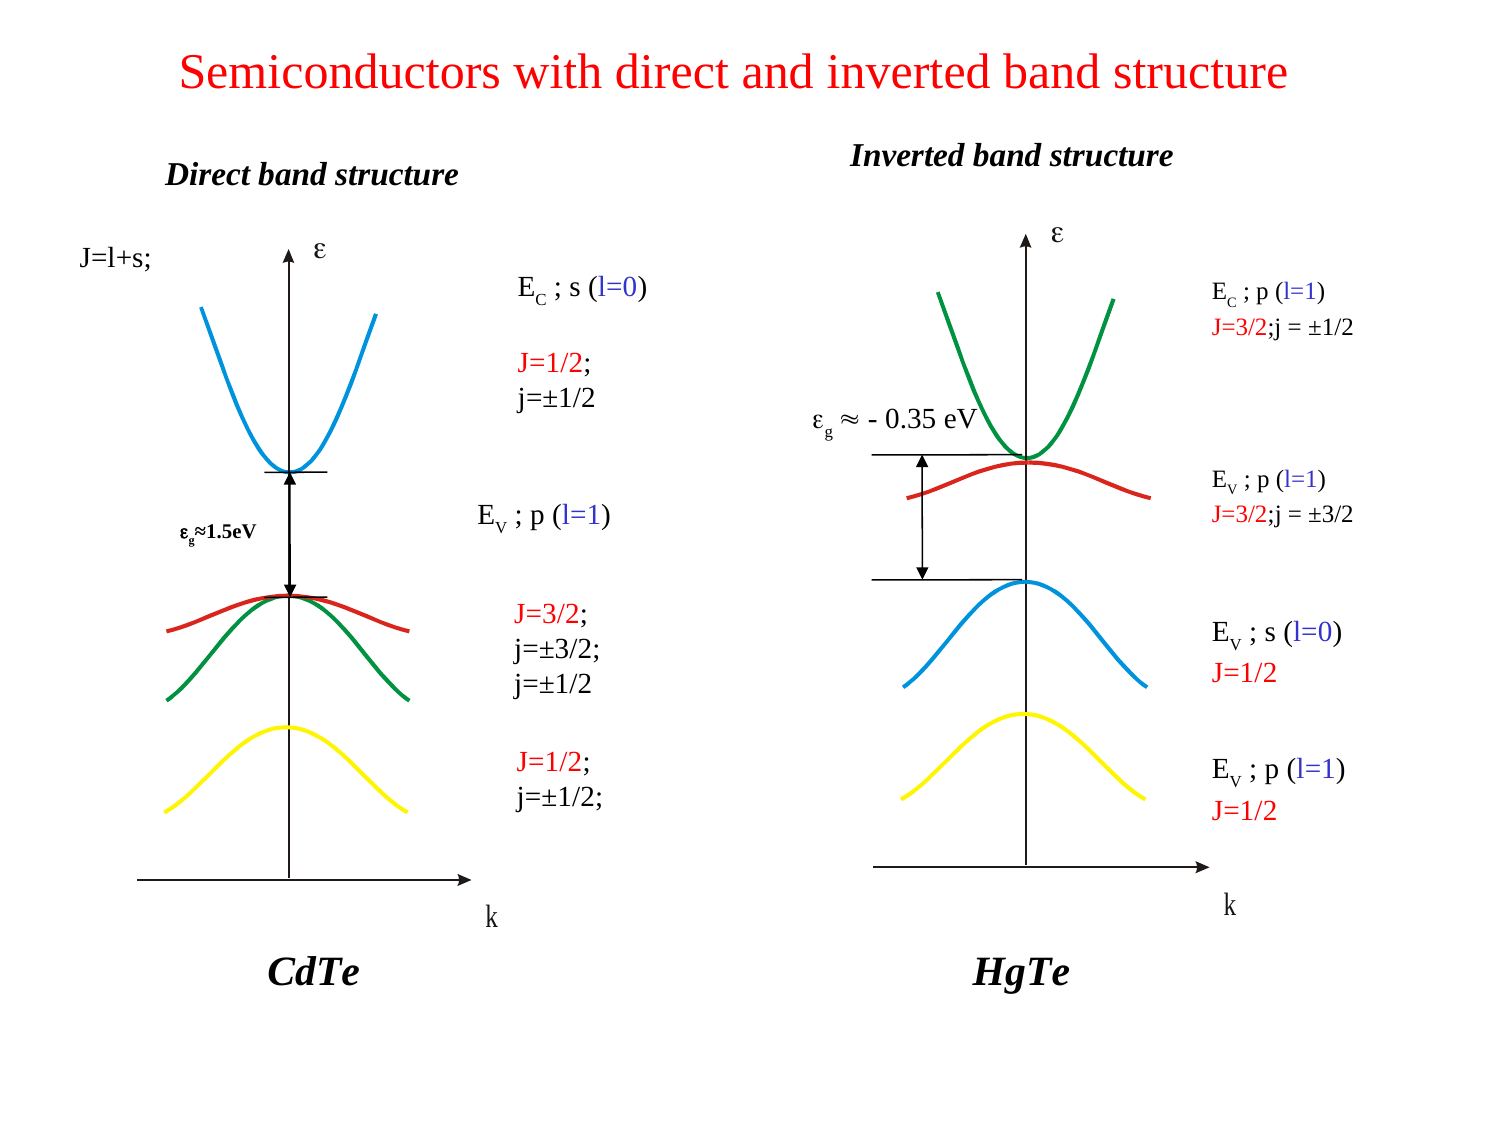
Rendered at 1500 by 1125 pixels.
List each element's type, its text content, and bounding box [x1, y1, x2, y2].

text_box g≈1.5eV [164, 509, 278, 555]
text_box Inverted band structure [835, 125, 1190, 181]
text_box Direct band structure [150, 144, 475, 201]
text_box EV ; p (l=1) [462, 487, 639, 580]
picture [872, 204, 1252, 930]
text_box EV ; s (l=0) J=1/2 [1197, 604, 1373, 732]
text_box J=1/2; j=±1/2; [501, 734, 619, 820]
text_box HgTe [957, 936, 1085, 1002]
text_box Semiconductors with direct and inverted band structure [53, 30, 1427, 107]
text_box EC ; p (l=1) J=3/2;j = ±1/2 [1197, 267, 1372, 378]
picture [872, 456, 921, 579]
text_box EV ; p (l=1) J=3/2;j = ±3/2 [1197, 454, 1373, 566]
text_box J=l+s; [64, 230, 168, 281]
text_box EC ; s (l=0) J=1/2; j=±1/2 [502, 259, 663, 422]
picture [135, 220, 513, 943]
text_box EV ; p (l=1) J=1/2 [1197, 742, 1373, 834]
text_box CdTe [252, 936, 375, 1002]
text_box J=3/2; j=±3/2; j=±1/2 [499, 586, 616, 707]
text_box g  - 0.35 eV [797, 392, 1010, 449]
